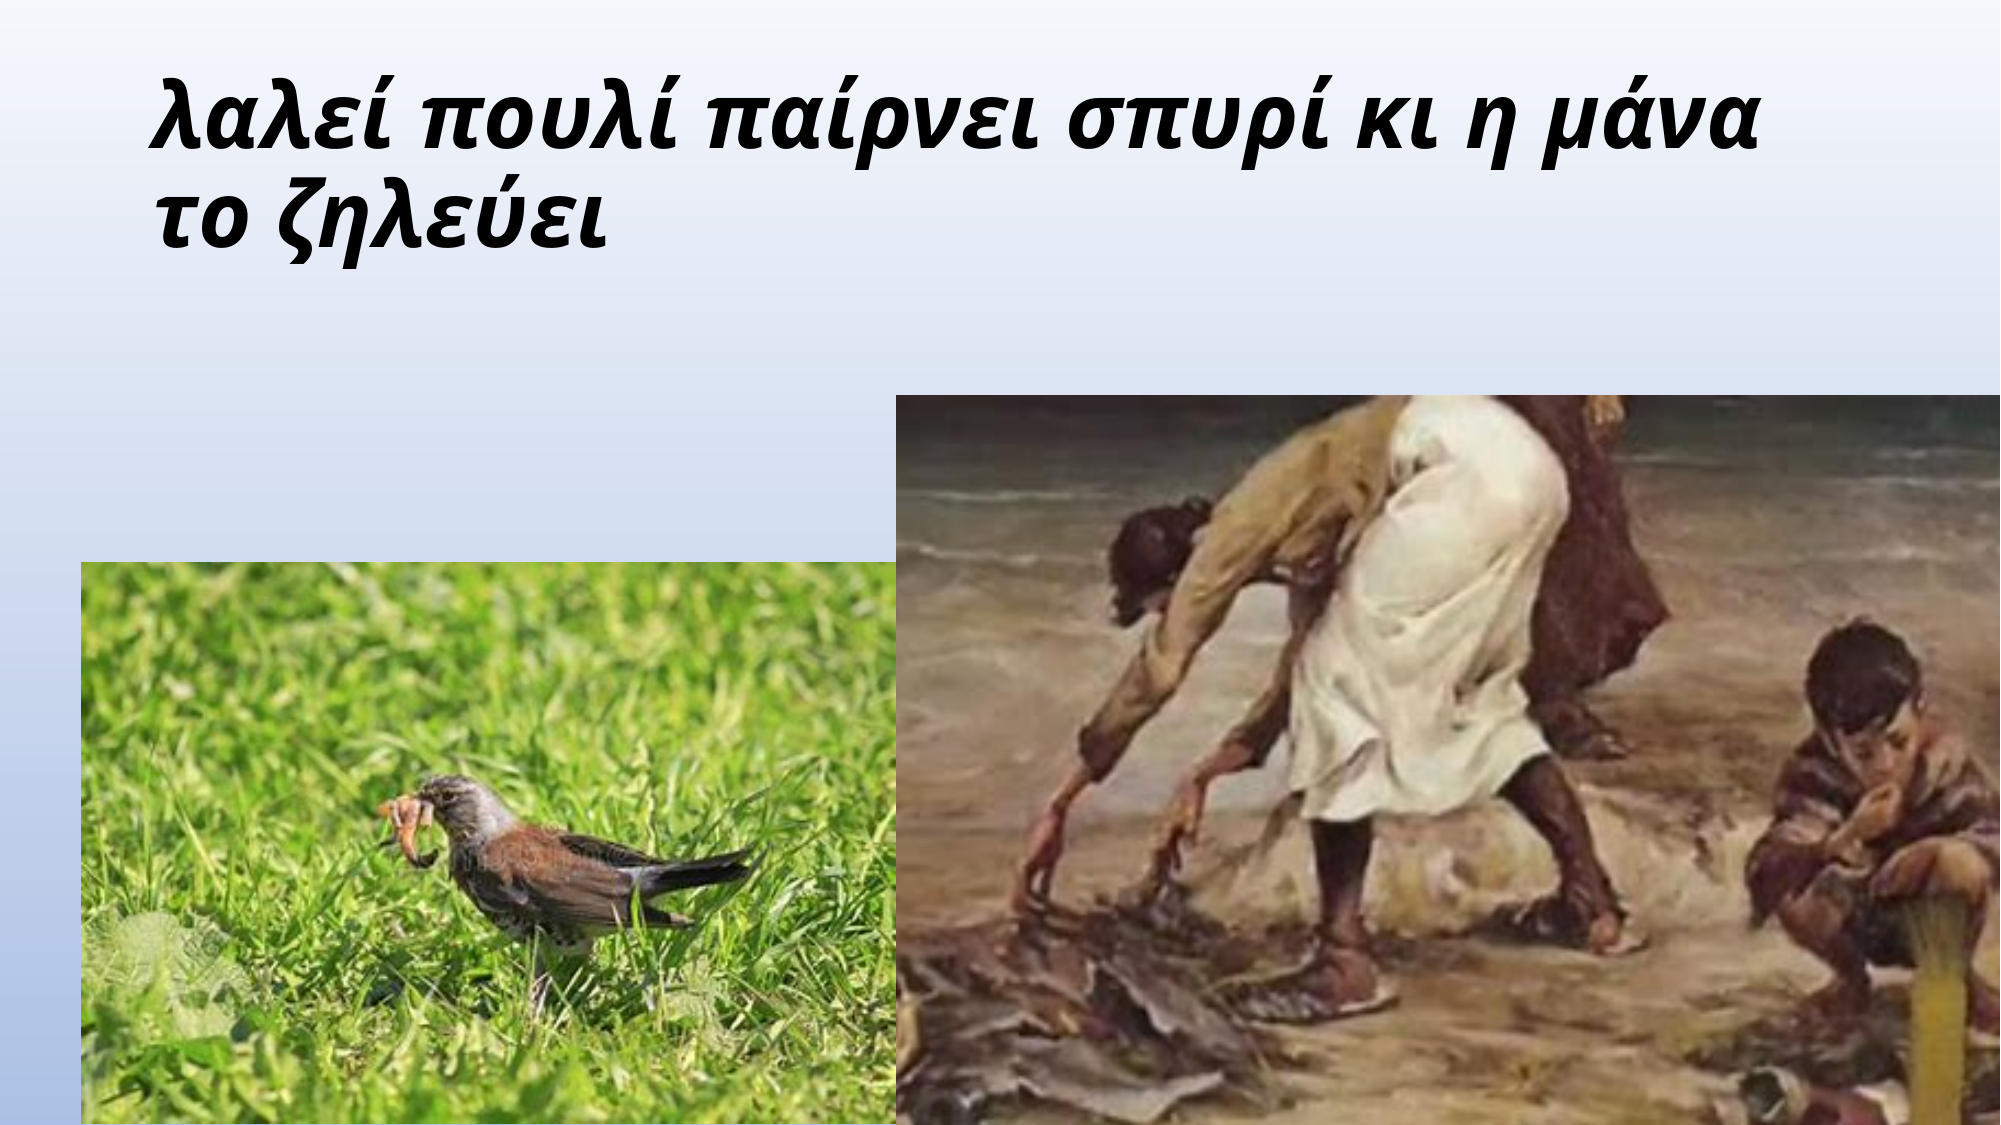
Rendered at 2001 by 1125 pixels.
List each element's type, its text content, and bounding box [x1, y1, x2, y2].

title λαλεί πουλί παίρνει σπυρί κι η μάνα το ζηλεύει [137, 59, 1863, 278]
picture [81, 395, 2000, 1125]
